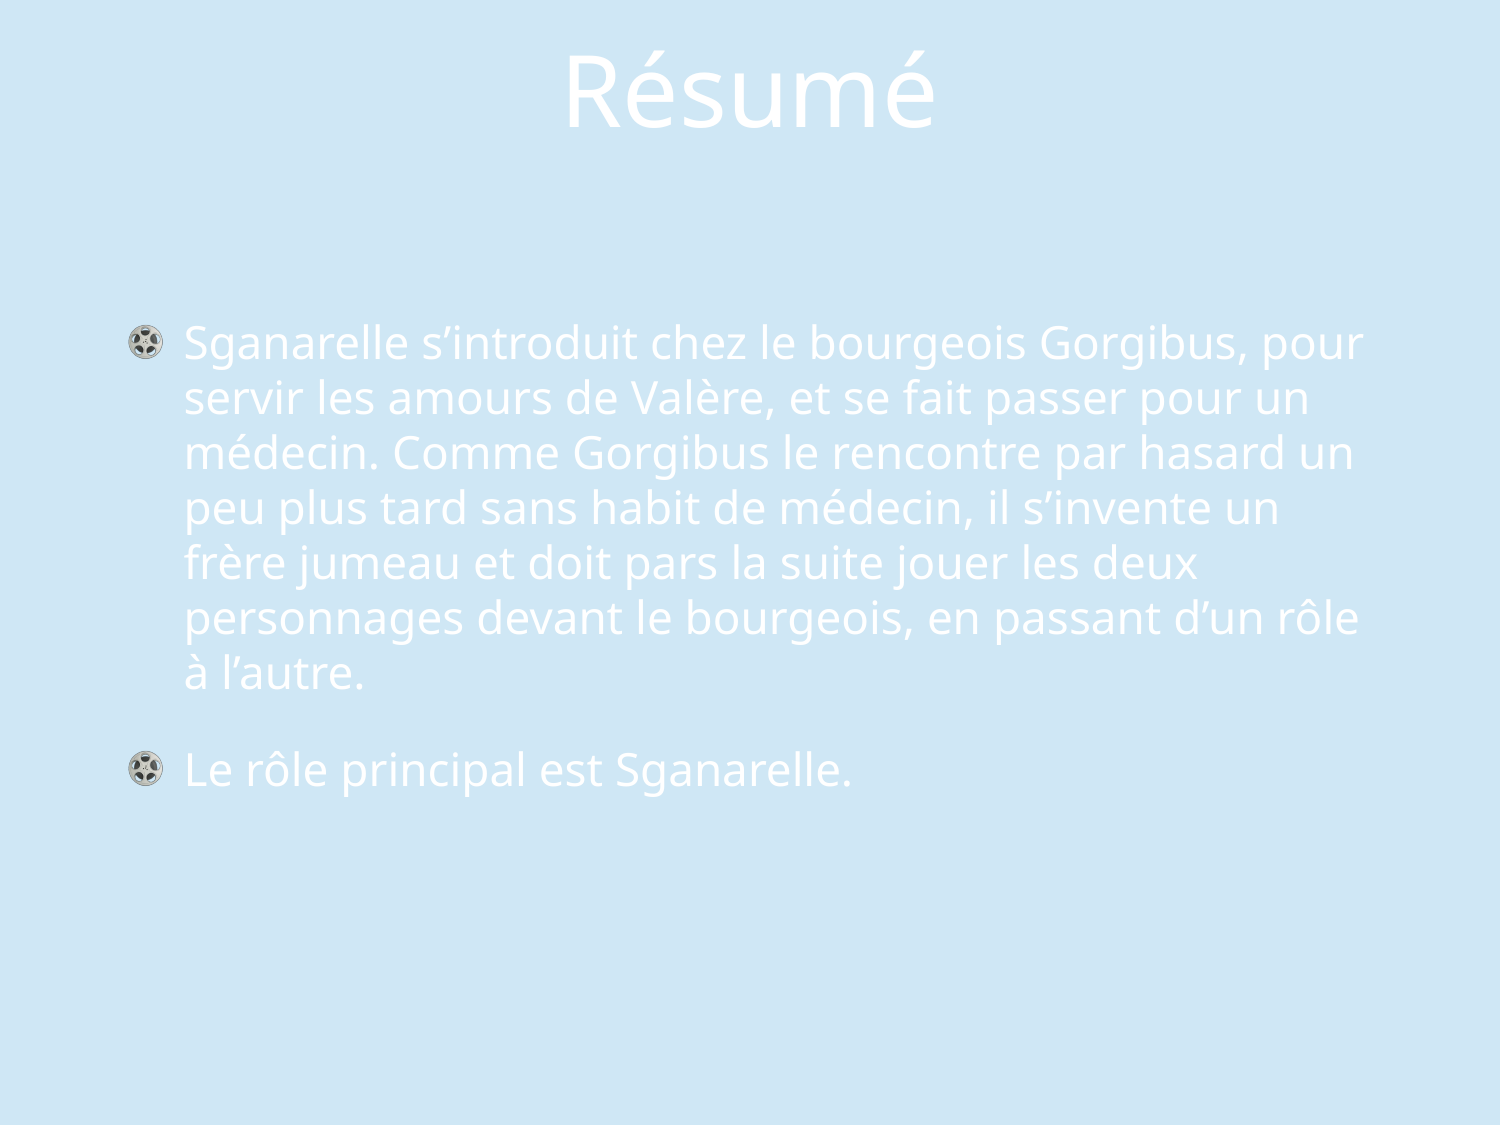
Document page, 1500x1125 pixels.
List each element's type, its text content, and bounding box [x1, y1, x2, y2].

list Sganarelle s’introduit chez le bourgeois Gorgibus, pour servir les amours de Valère, et se fait passer pour un médecin. Comme Gorgibus le rencontre par hasard un peu plus tard sans habit de médecin, il s’invente un frère jumeau et doit pars la suite jouer les deux personnages devant le bourgeois, en passant d’un rôle à l’autre. Le rôle principal est Sganarelle. [112, 306, 1388, 1005]
title Résumé [112, 19, 1388, 255]
